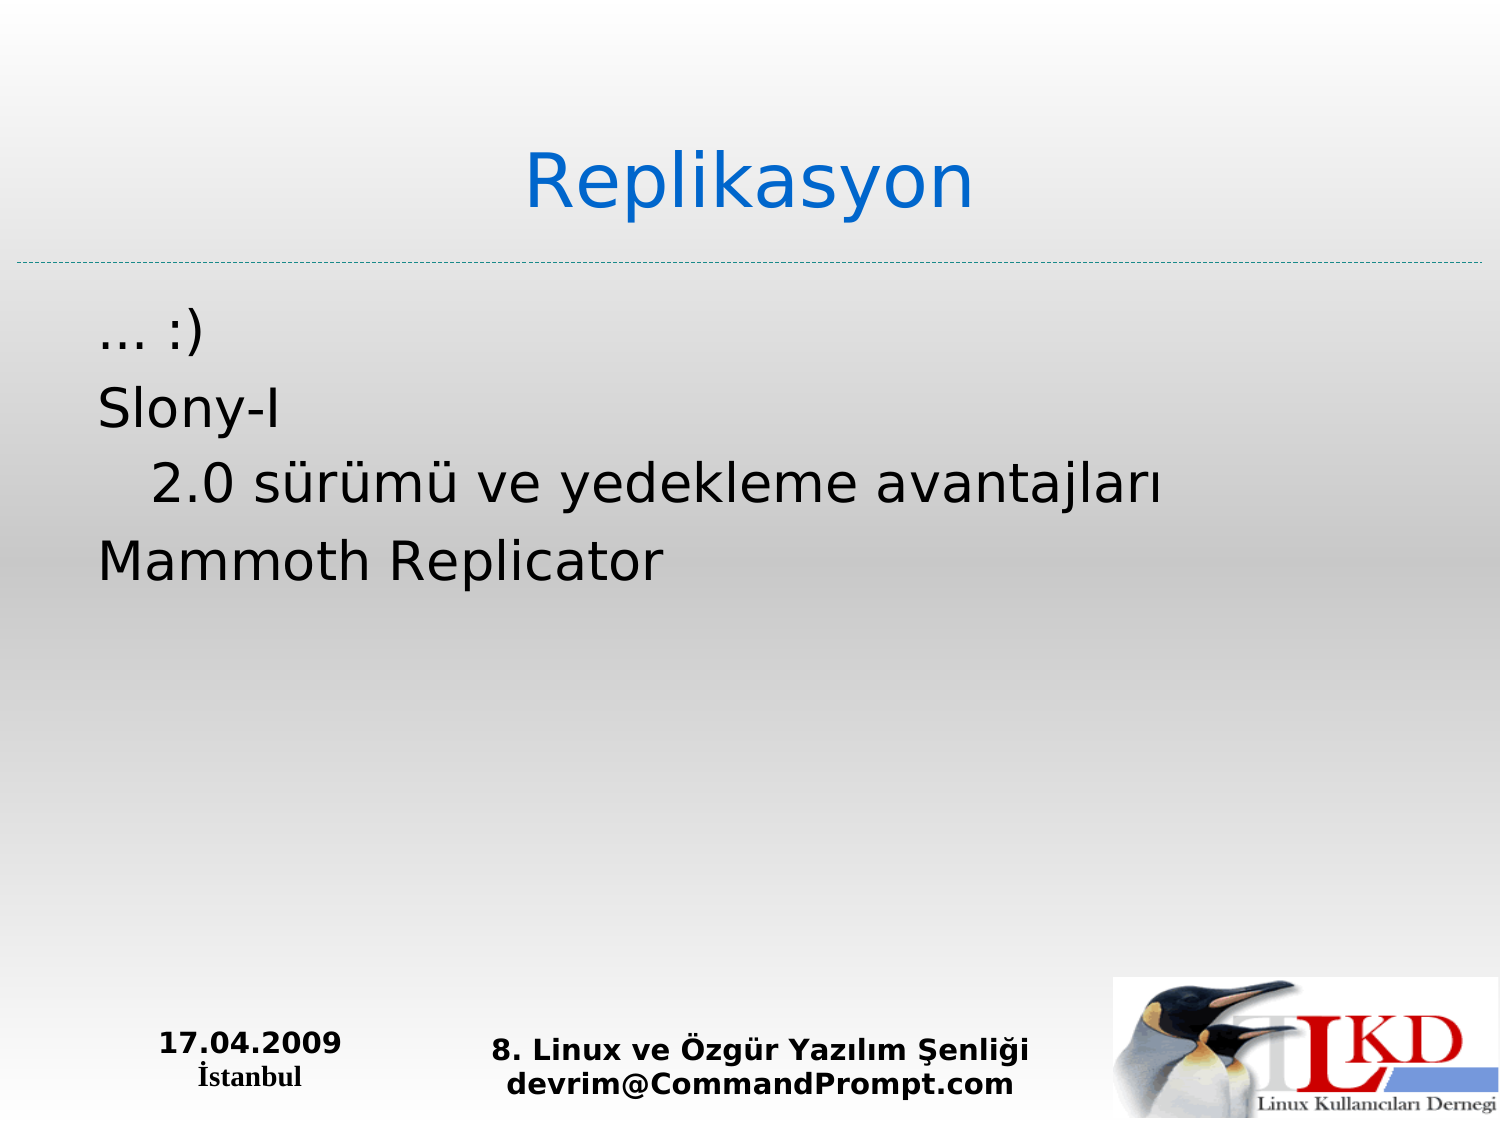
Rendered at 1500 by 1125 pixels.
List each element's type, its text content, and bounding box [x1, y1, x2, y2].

picture [1113, 977, 1499, 1118]
list ... :) Slony-I 2.0 sürümü ve yedekleme avantajları Mammoth Replicator [0, 299, 1500, 975]
title Replikasyon [0, 0, 1500, 226]
